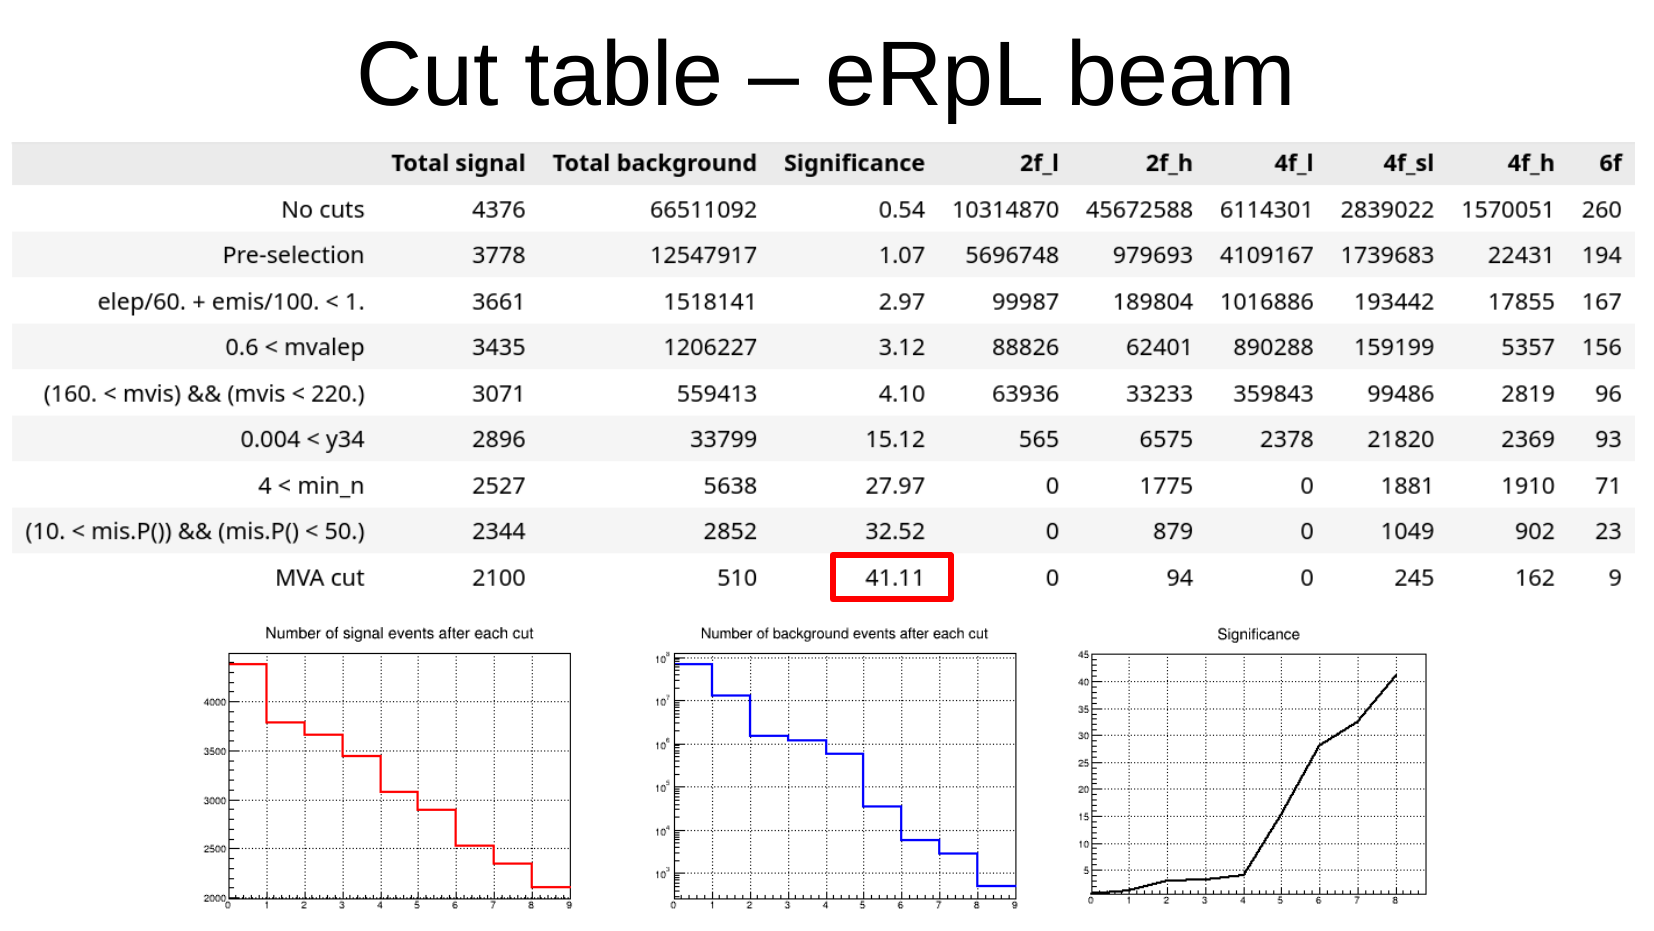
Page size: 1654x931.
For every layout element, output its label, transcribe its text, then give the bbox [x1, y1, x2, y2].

title Cut table – eRpL beam [82, 0, 1571, 152]
picture [11, 142, 1635, 601]
picture [177, 617, 1477, 931]
picture [836, 558, 948, 596]
